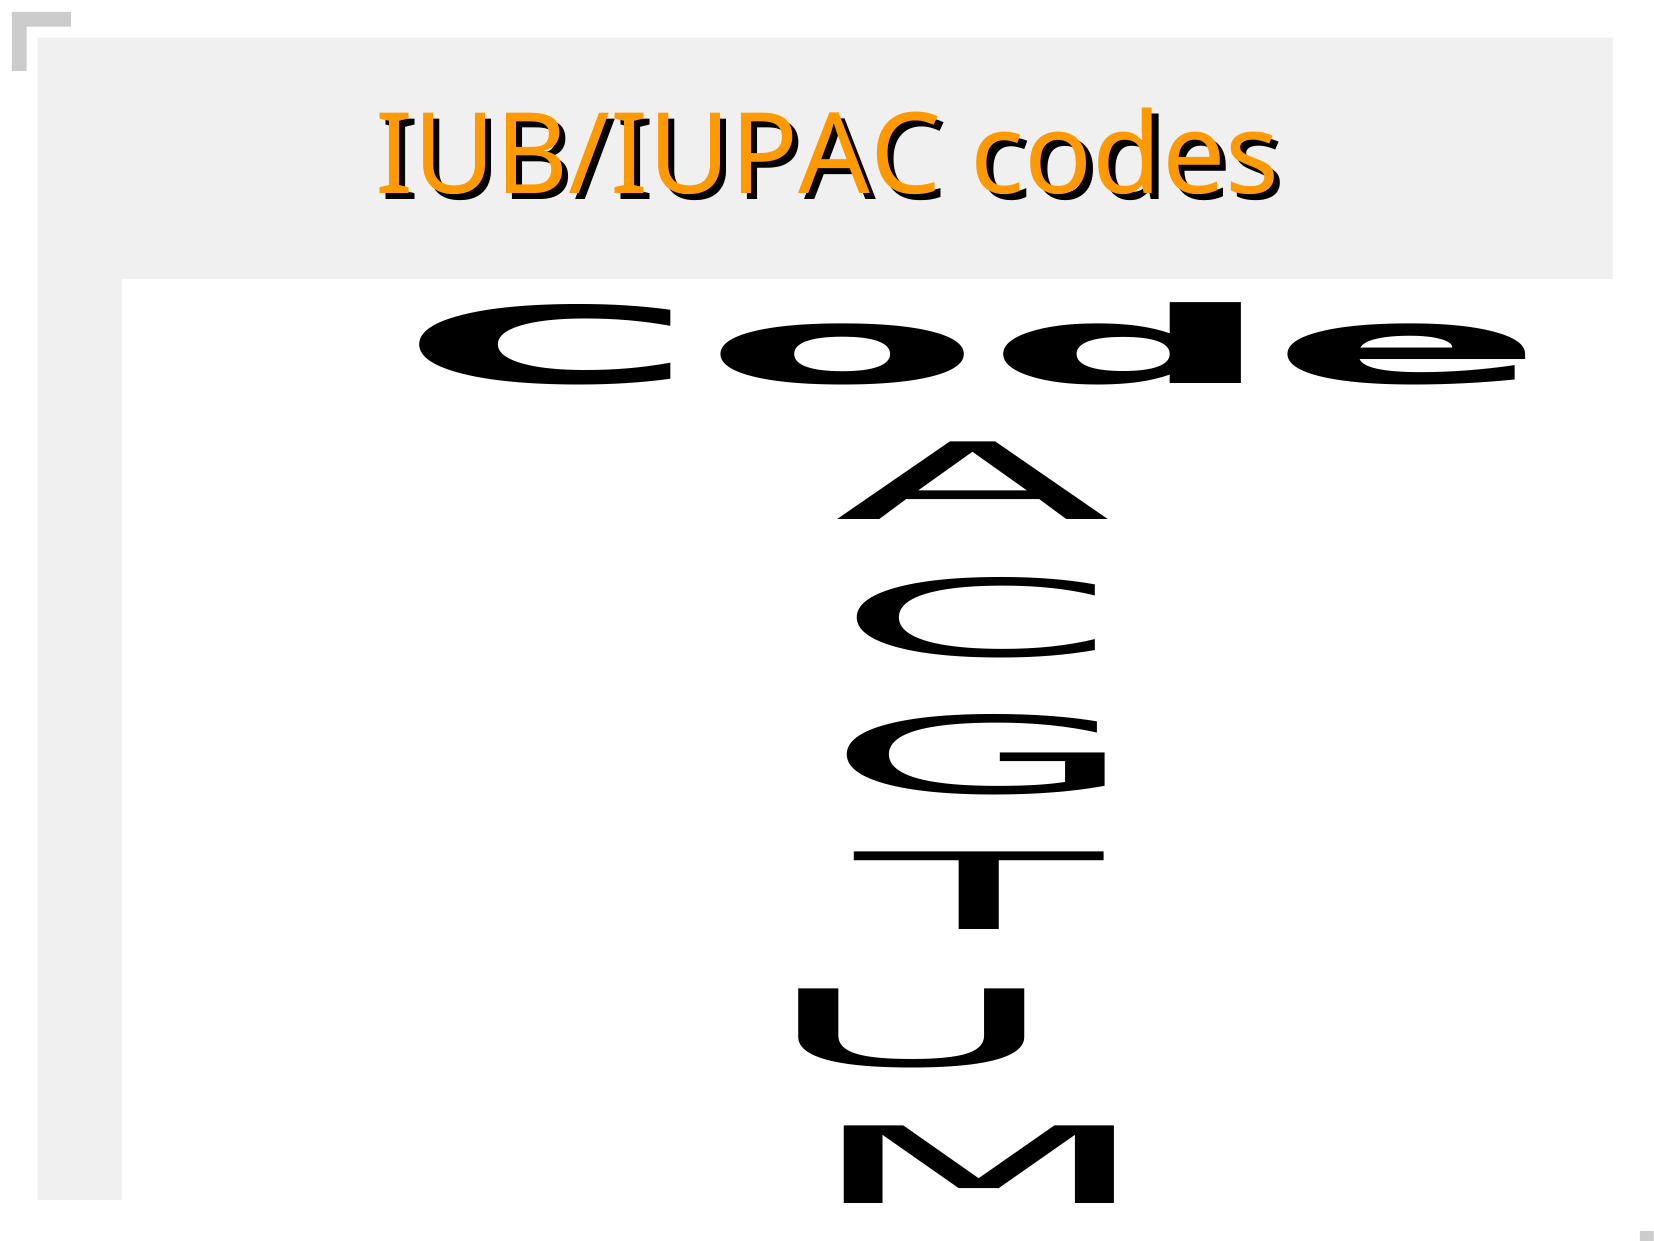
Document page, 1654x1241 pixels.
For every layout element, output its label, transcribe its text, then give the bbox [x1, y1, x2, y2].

chart [121, 279, 1654, 1241]
title IUB/IUPAC codes [121, 46, 1534, 254]
